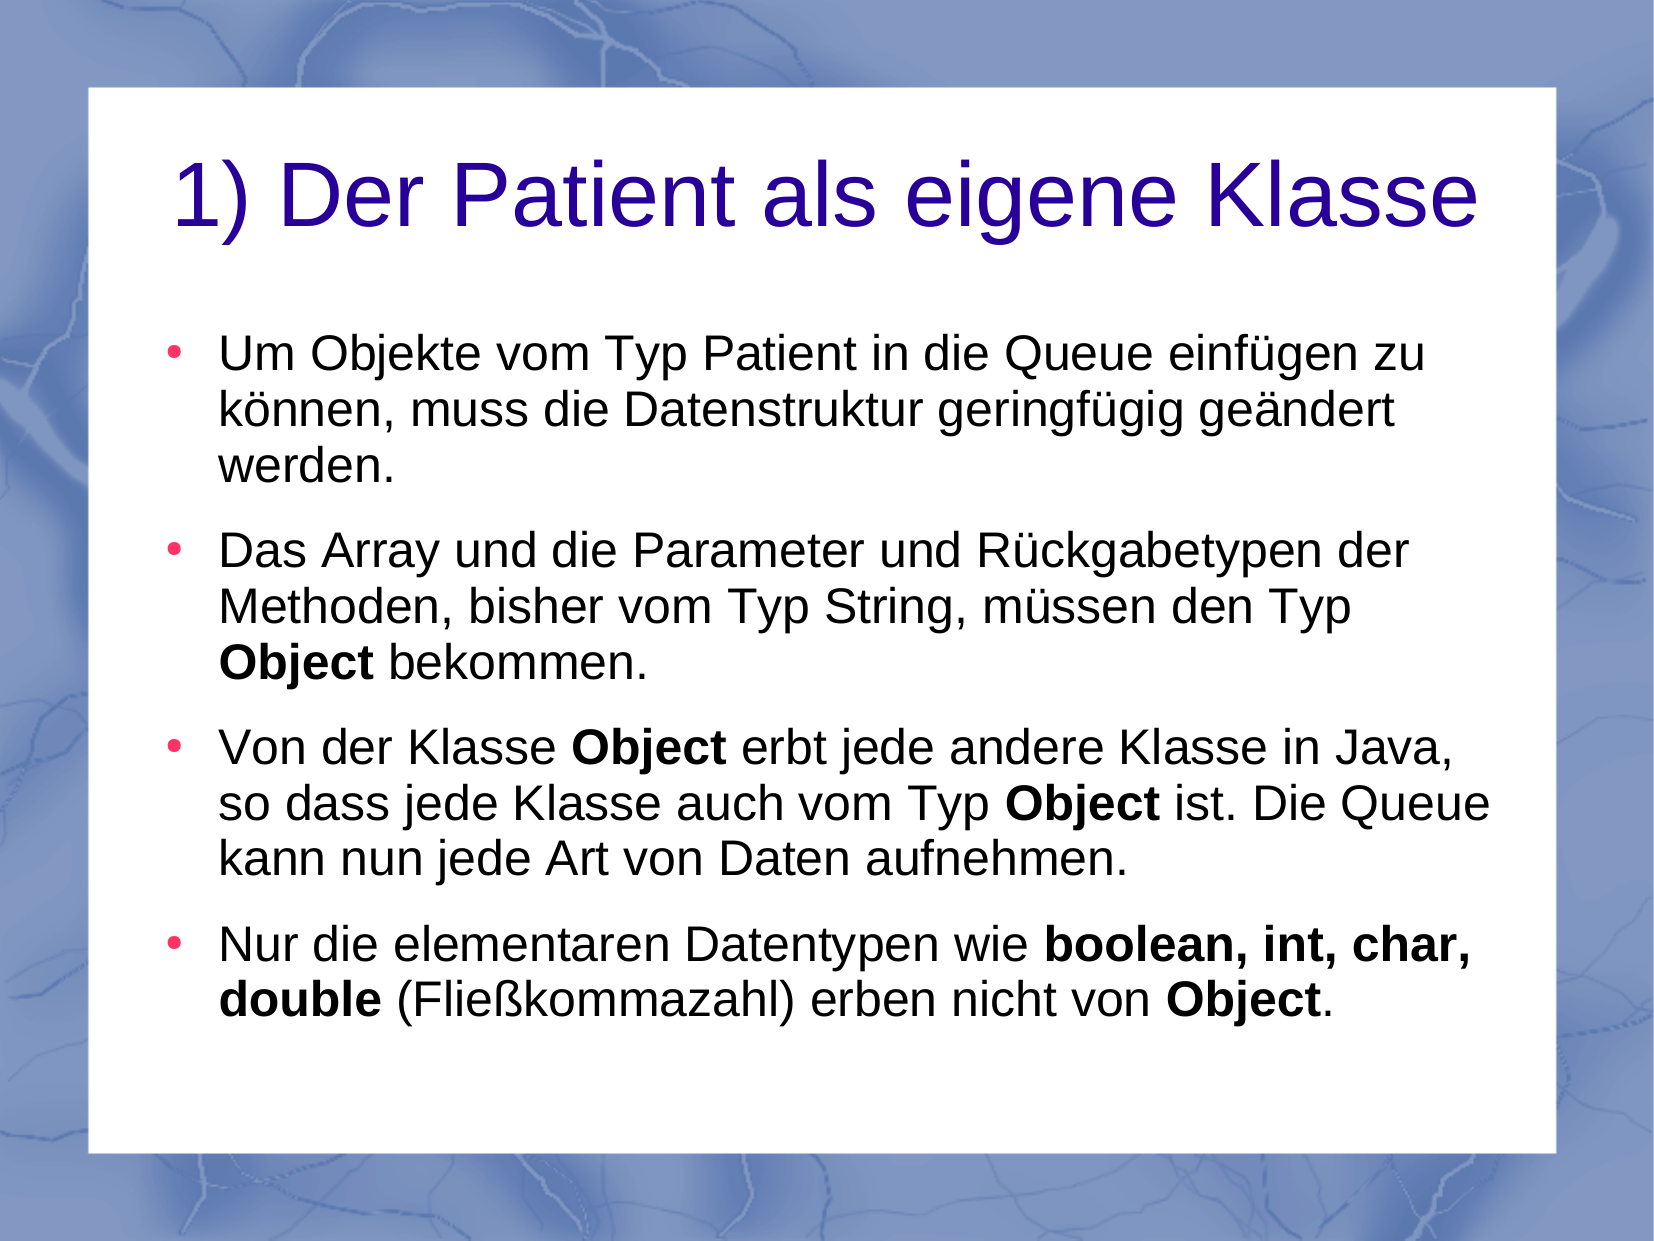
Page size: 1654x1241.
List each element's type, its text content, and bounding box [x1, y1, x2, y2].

list Um Objekte vom Typ Patient in die Queue einfügen zu können, muss die Datenstruktur geringfügig geändert werden. Das Array und die Parameter und Rückgabetypen der Methoden, bisher vom Typ String, müssen den Typ Object bekommen. Von der Klasse Object erbt jede andere Klasse in Java, so dass jede Klasse auch vom Typ Object ist. Die Queue kann nun jede Art von Daten aufnehmen. Nur die elementaren Datentypen wie boolean, int, char, double (Fließkommazahl) erben nicht von Object. [147, 325, 1506, 1035]
title 1) Der Patient als eigene Klasse [118, 90, 1536, 298]
picture [0, 0, 1654, 1241]
